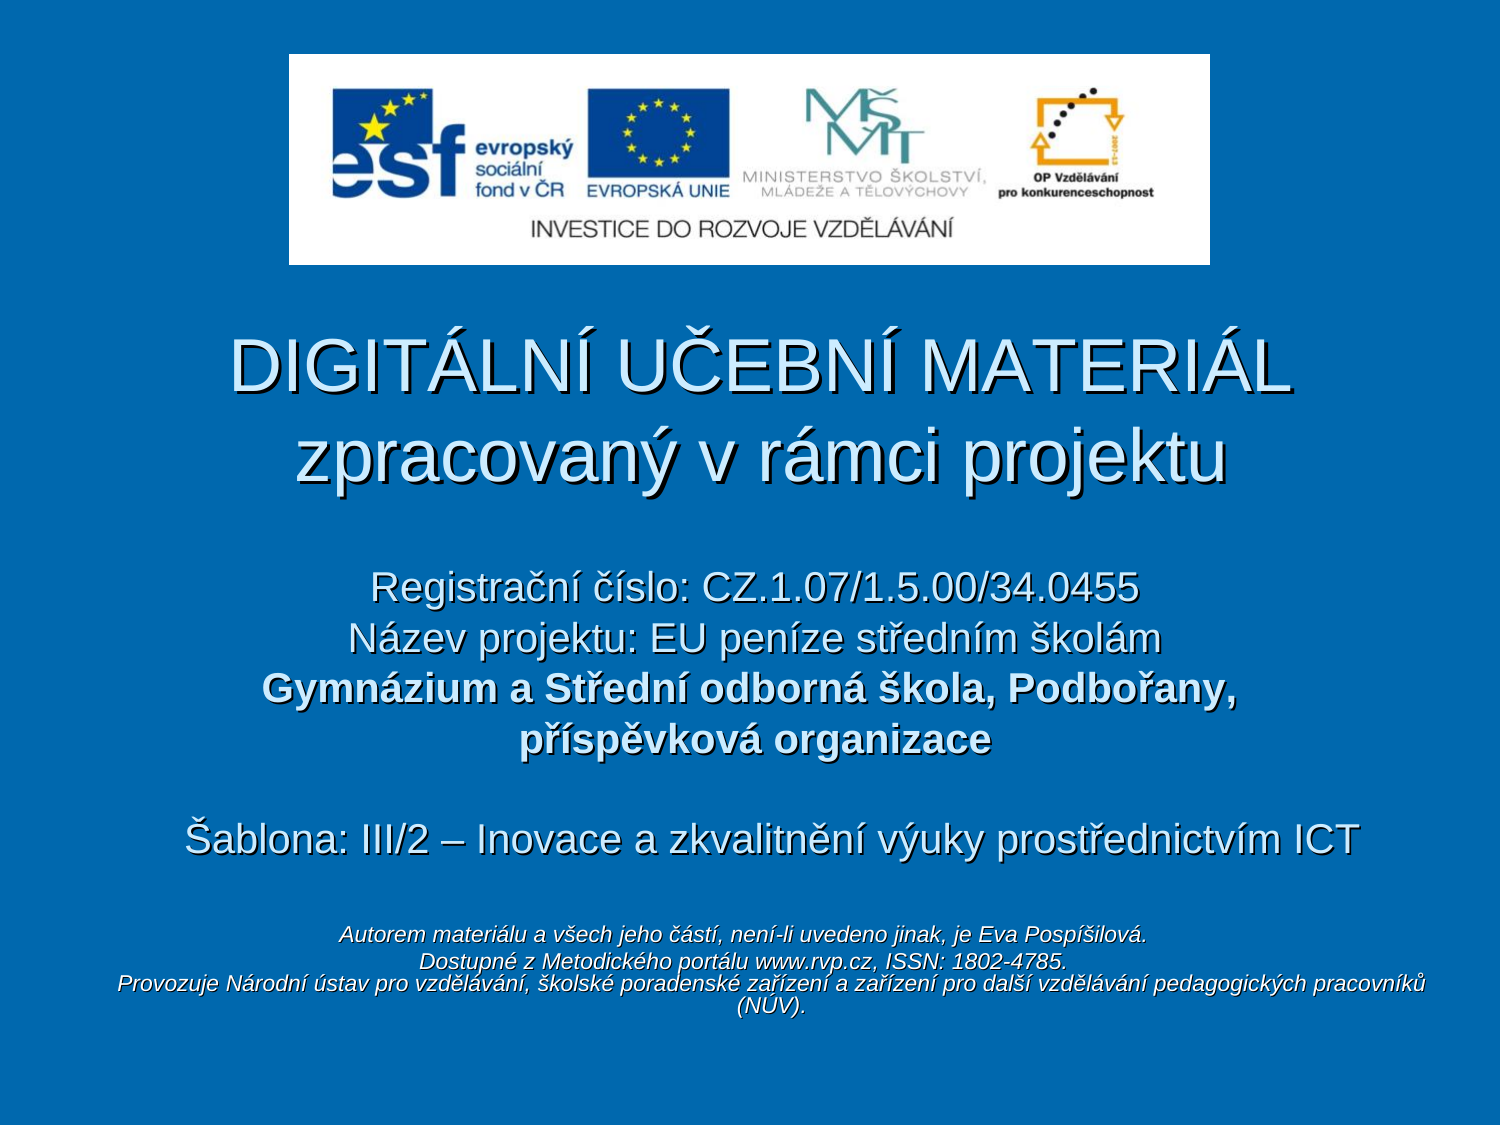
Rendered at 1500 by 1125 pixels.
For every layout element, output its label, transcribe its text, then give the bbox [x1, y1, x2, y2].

text_box Autorem materiálu a všech jeho částí, není-li uvedeno jinak, je Eva Pospíšilová. Dostupné z Metodického portálu www.rvp.cz, ISSN: 1802-4785. Provozuje Národní ústav pro vzdělávání, školské poradenské zařízení a zařízení pro další vzdělávání pedagogických pracovníků (NÚV). [41, 916, 1447, 1059]
picture [289, 54, 1210, 265]
title DIGITÁLNÍ UČEBNÍ MATERIÁL zpracovaný v rámci projektu [100, 290, 1424, 504]
text_box Registrační číslo: CZ.1.07/1.5.00/34.0455 Název projektu: EU peníze středním školám Gymnázium a Střední odborná škola, Podbořany, příspěvková organizace Šablona: III/2 – Inovace a zkvalitnění výuky prostřednictvím ICT [123, 562, 1387, 910]
